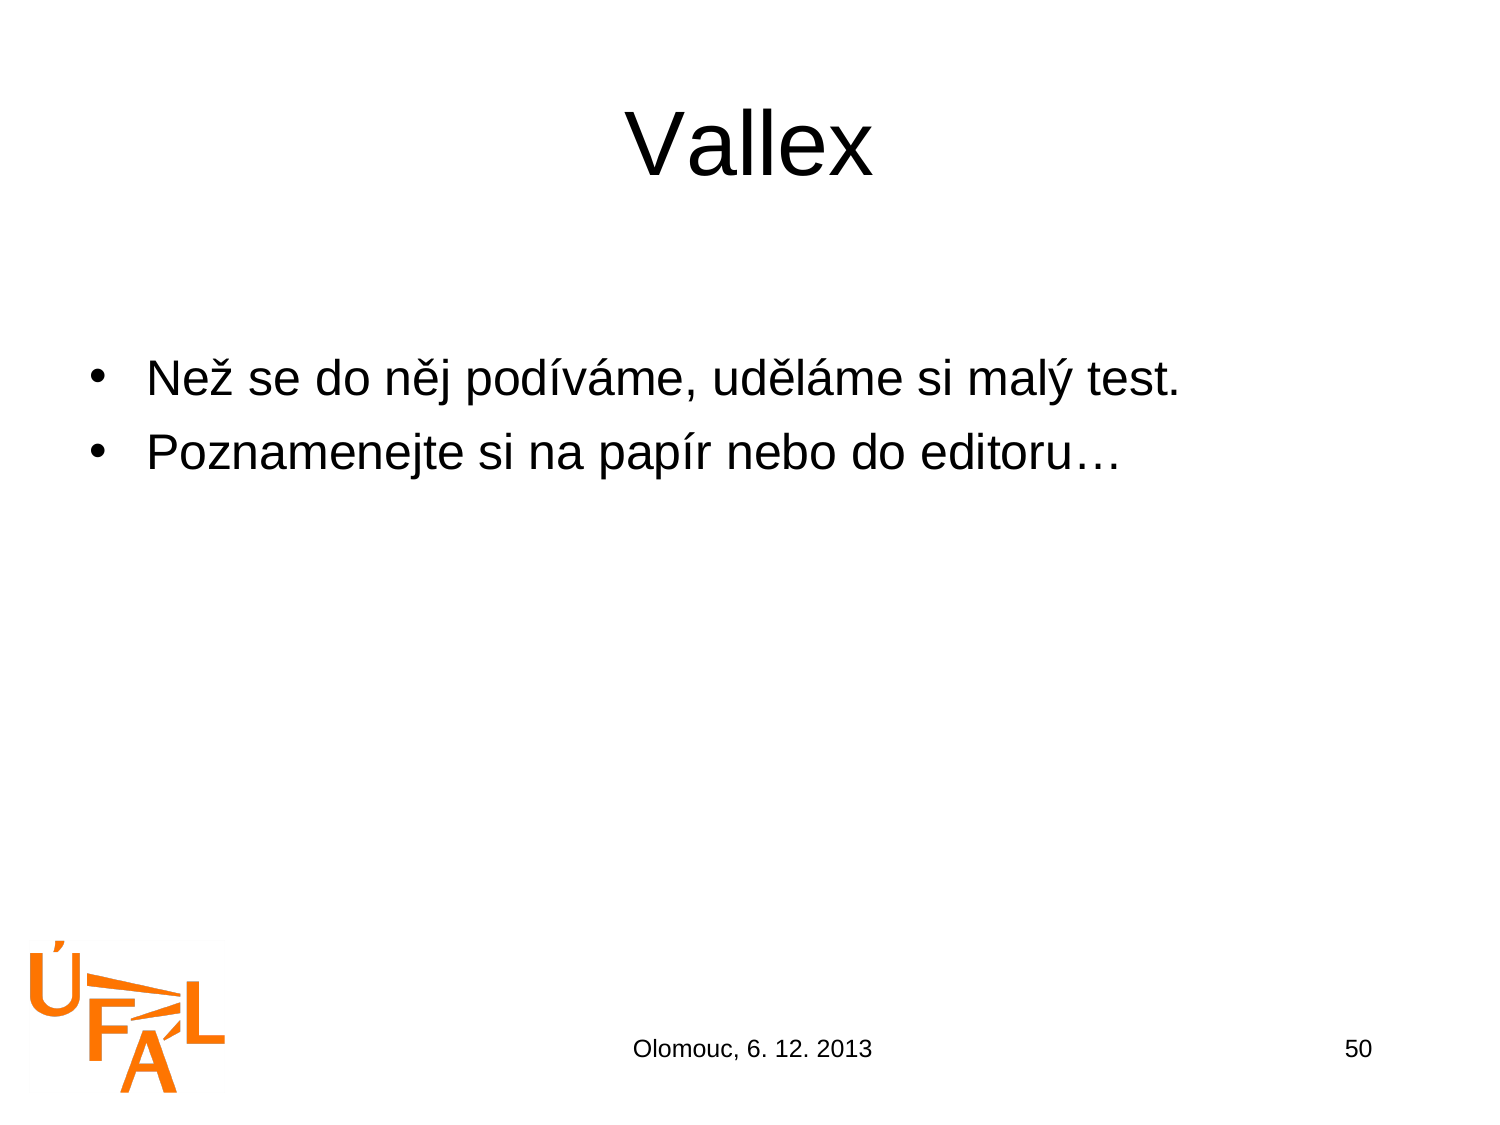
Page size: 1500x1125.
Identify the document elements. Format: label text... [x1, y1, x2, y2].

list Než se do něj podíváme, uděláme si malý test. Poznamenejte si na papír nebo do editoru… [75, 262, 1426, 932]
picture [29, 940, 225, 1093]
title Vallex [75, 14, 1426, 262]
